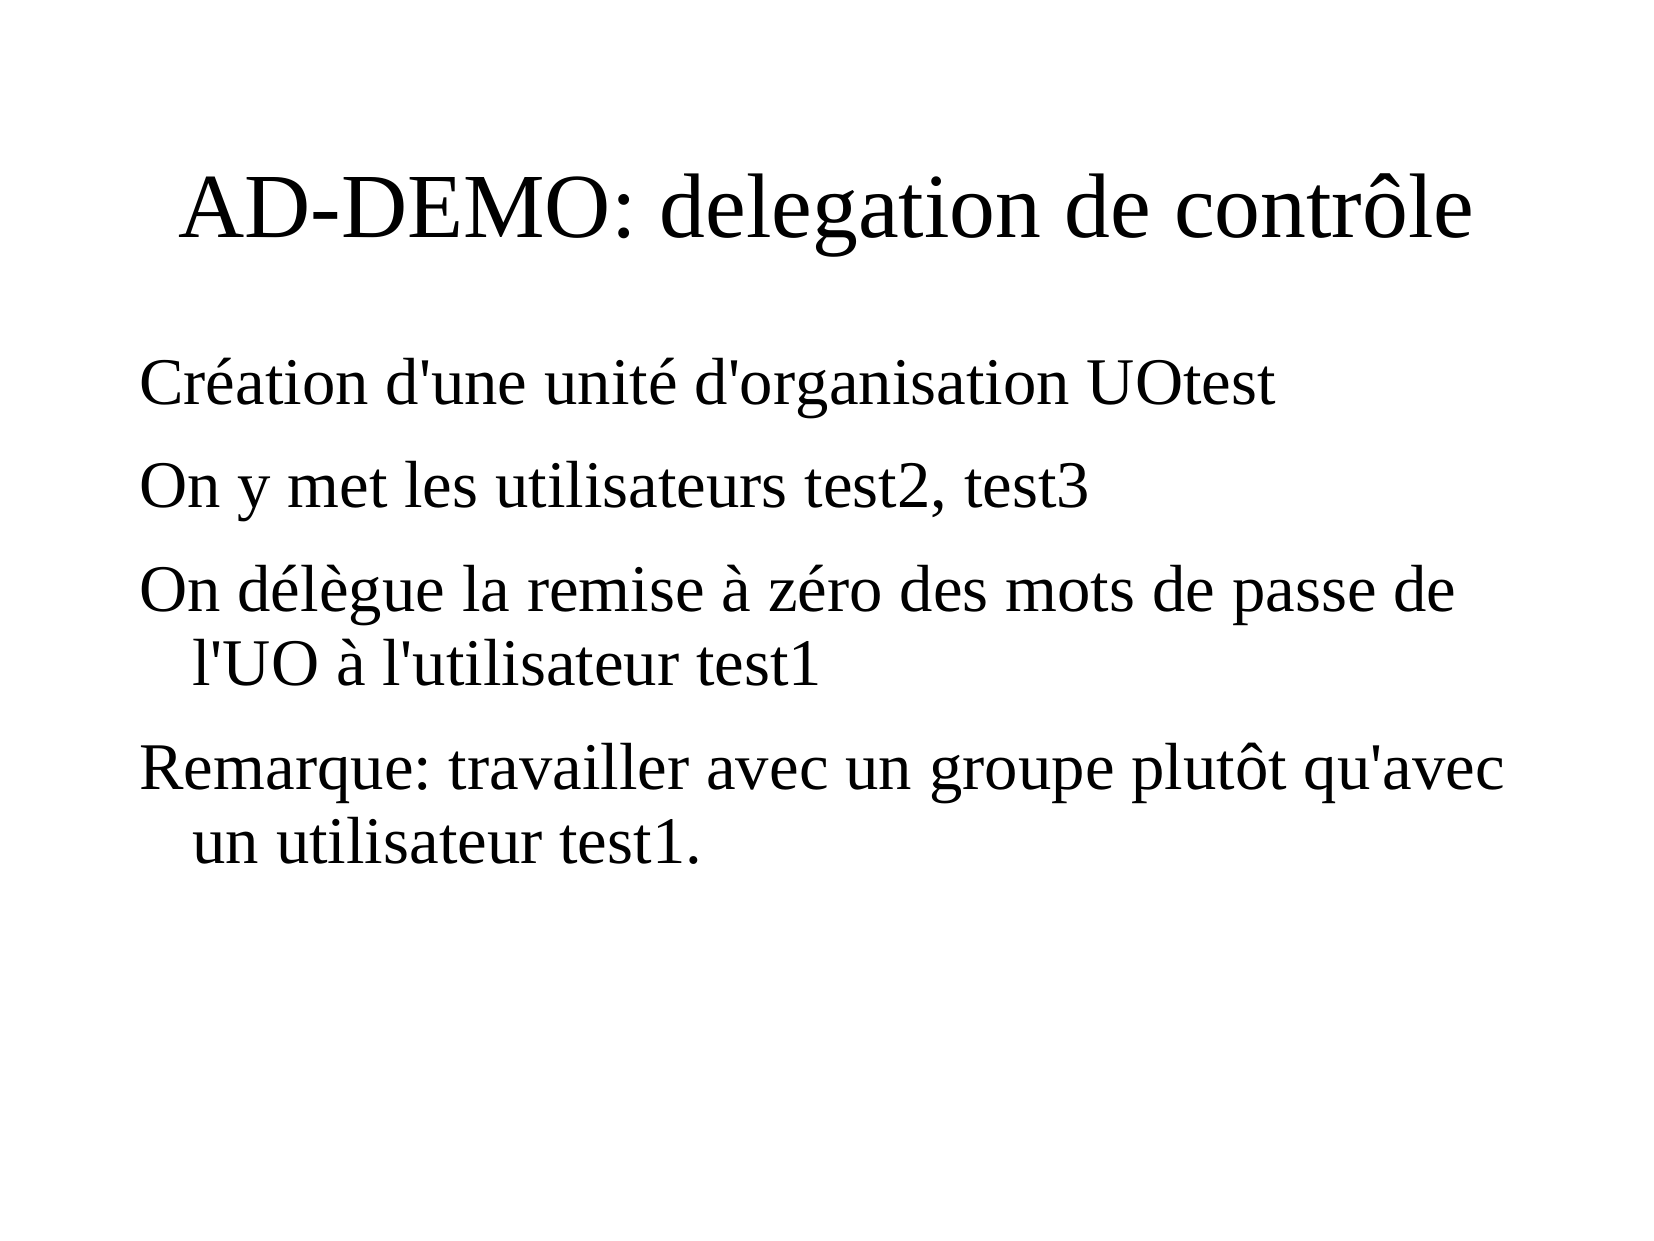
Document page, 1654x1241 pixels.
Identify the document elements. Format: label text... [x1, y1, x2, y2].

title AD-DEMO: delegation de contrôle [121, 102, 1534, 311]
list Création d'une unité d'organisation UOtest On y met les utilisateurs test2, test3 On délègue la remise à zéro des mots de passe de l'UO à l'utilisateur test1 Remarque: travailler avec un groupe plutôt qu'avec un utilisateur test1. [121, 344, 1534, 1127]
